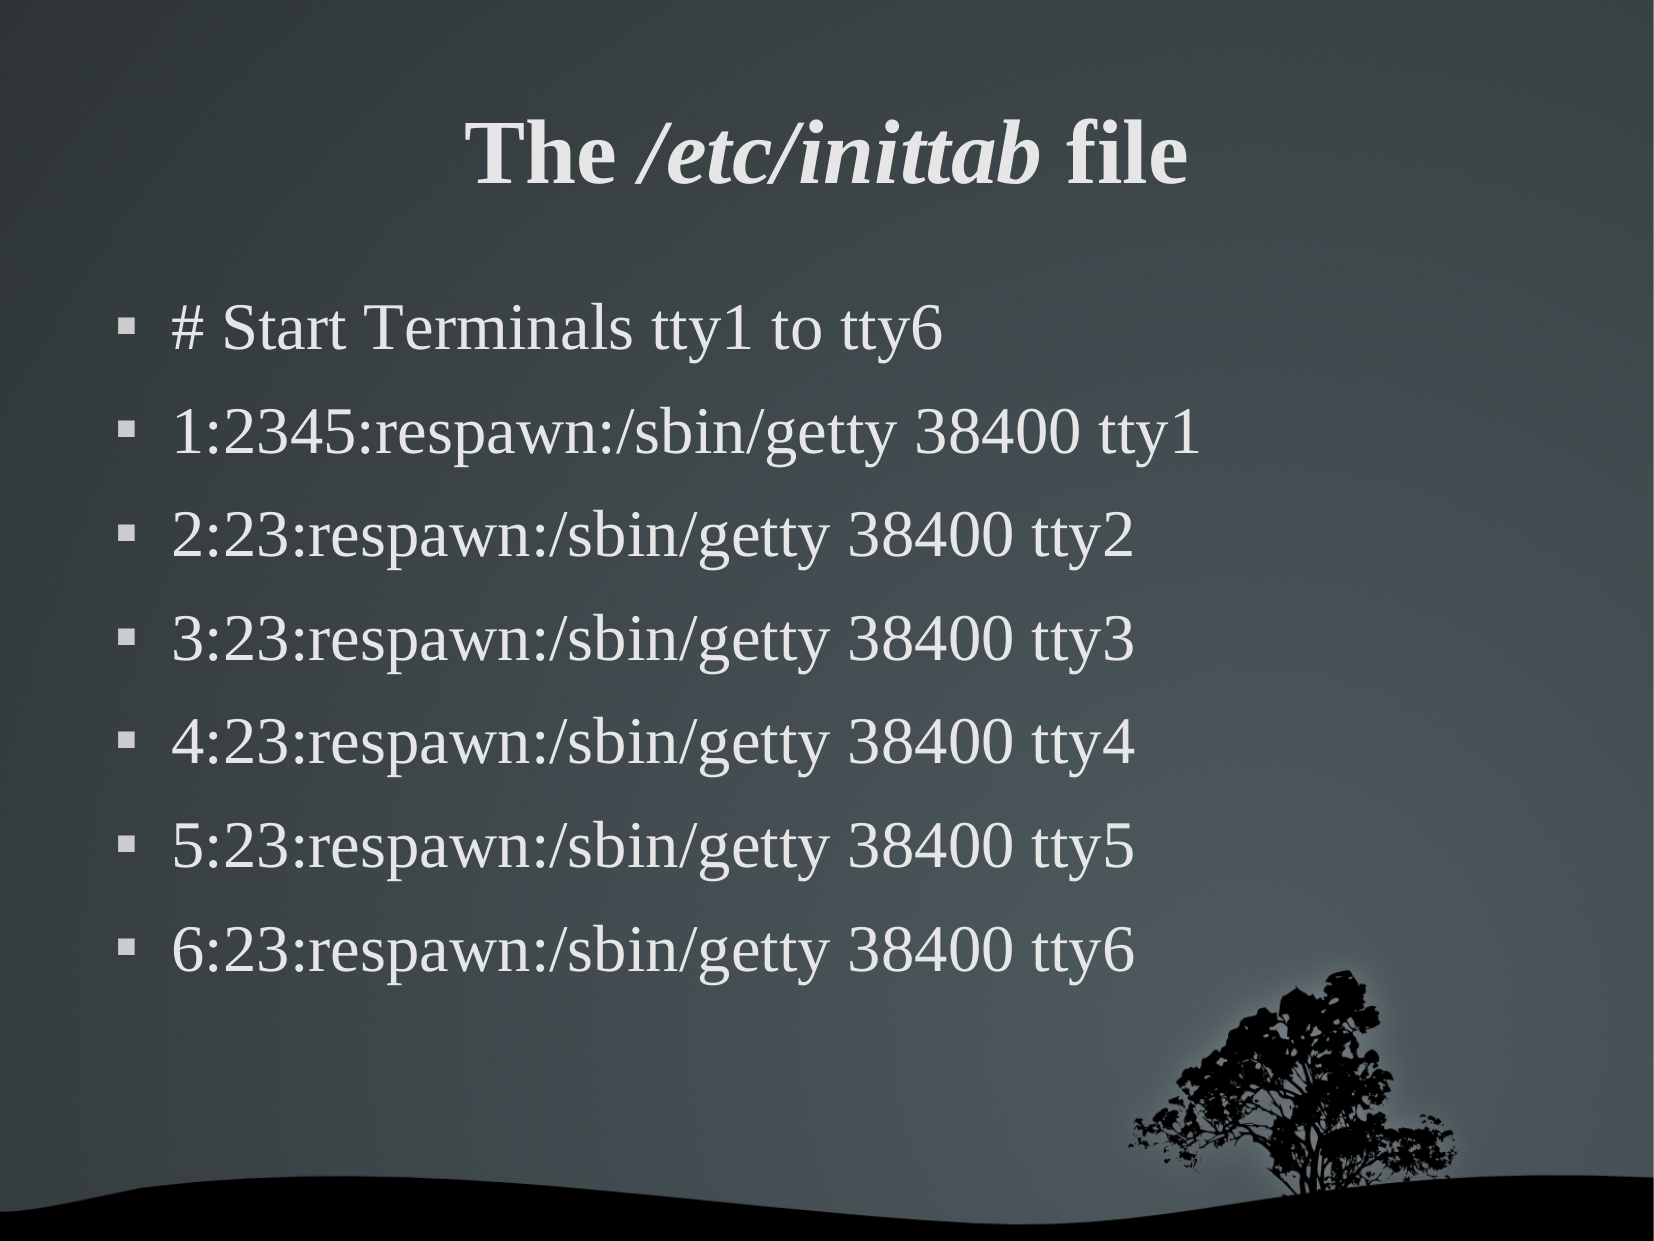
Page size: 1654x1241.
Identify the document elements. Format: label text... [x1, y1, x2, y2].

title The /etc/inittab file [82, 49, 1571, 257]
picture [0, 0, 1654, 1241]
list # Start Terminals tty1 to tty6 1:2345:respawn:/sbin/getty 38400 tty1 2:23:respawn:/sbin/getty 38400 tty2 3:23:respawn:/sbin/getty 38400 tty3 4:23:respawn:/sbin/getty 38400 tty4 5:23:respawn:/sbin/getty 38400 tty5 6:23:respawn:/sbin/getty 38400 tty6 [82, 290, 1571, 1109]
